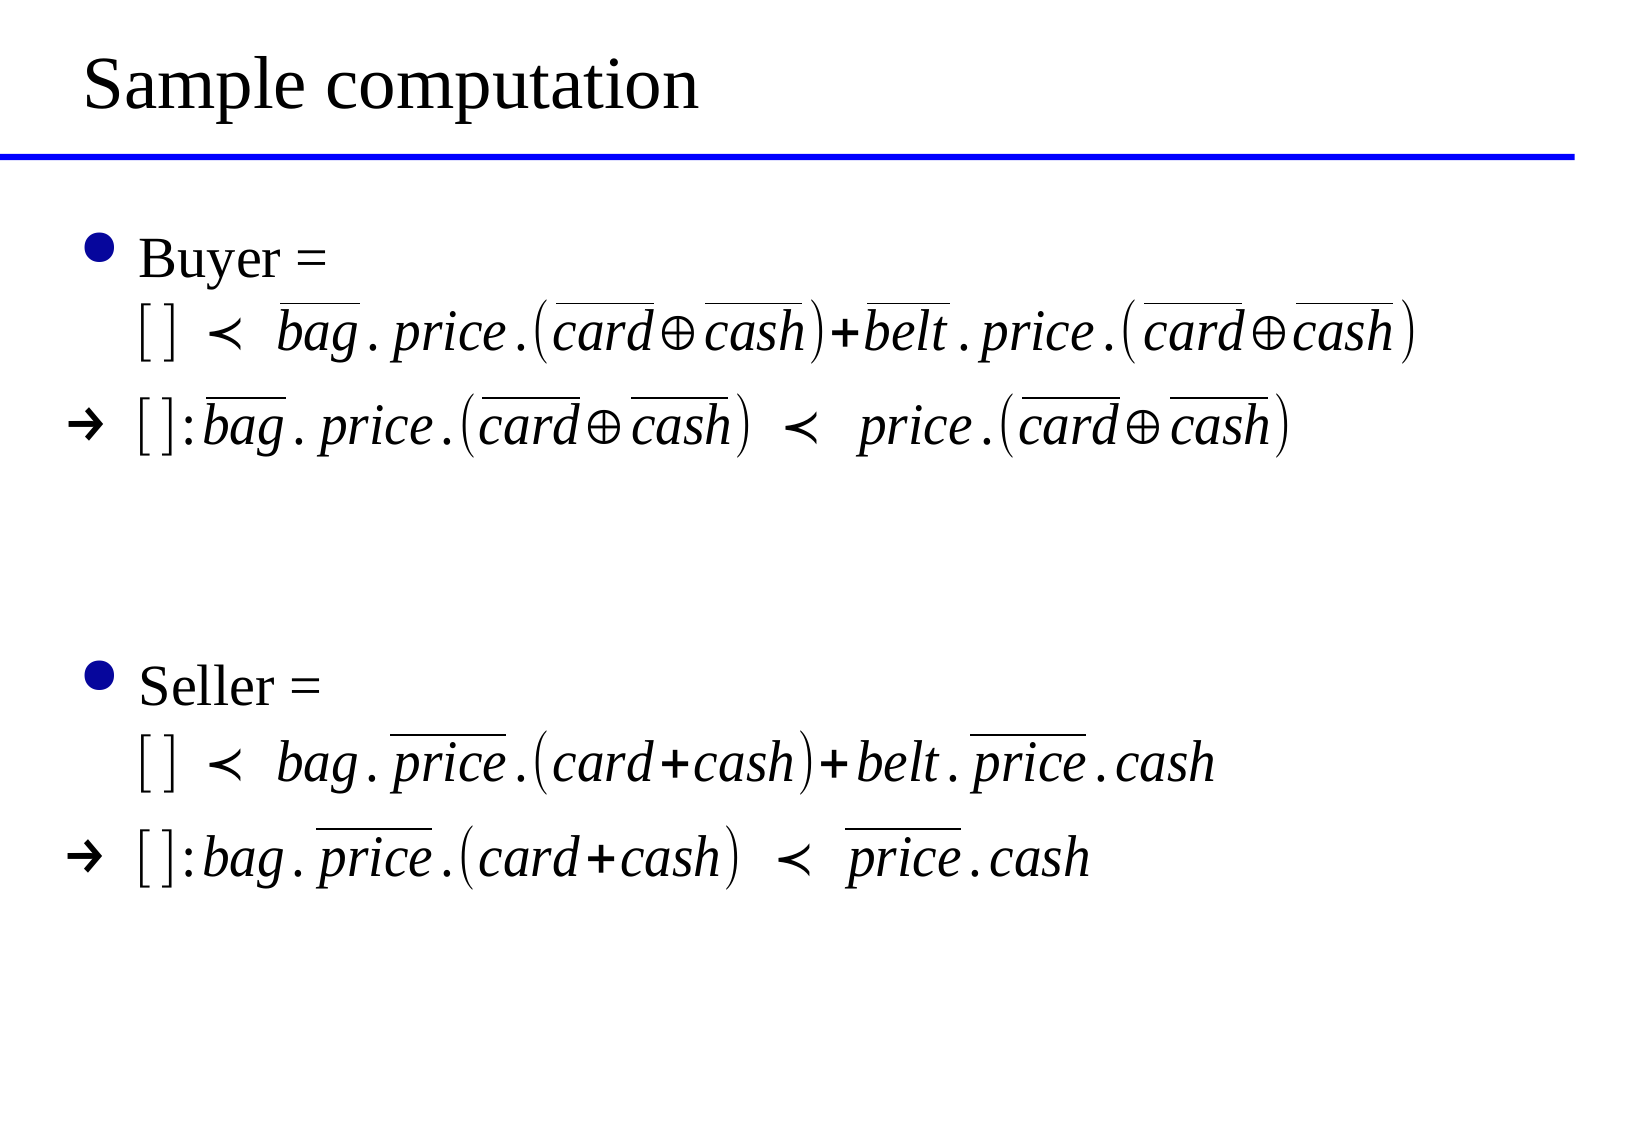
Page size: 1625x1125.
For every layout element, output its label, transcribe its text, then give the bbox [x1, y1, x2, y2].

text_box Buyer = Seller = [67, 198, 1583, 1061]
chart [124, 295, 1431, 367]
chart [50, 820, 1105, 892]
chart [50, 389, 1306, 461]
chart [124, 726, 1230, 798]
text_box Sample computation [67, 27, 1544, 131]
